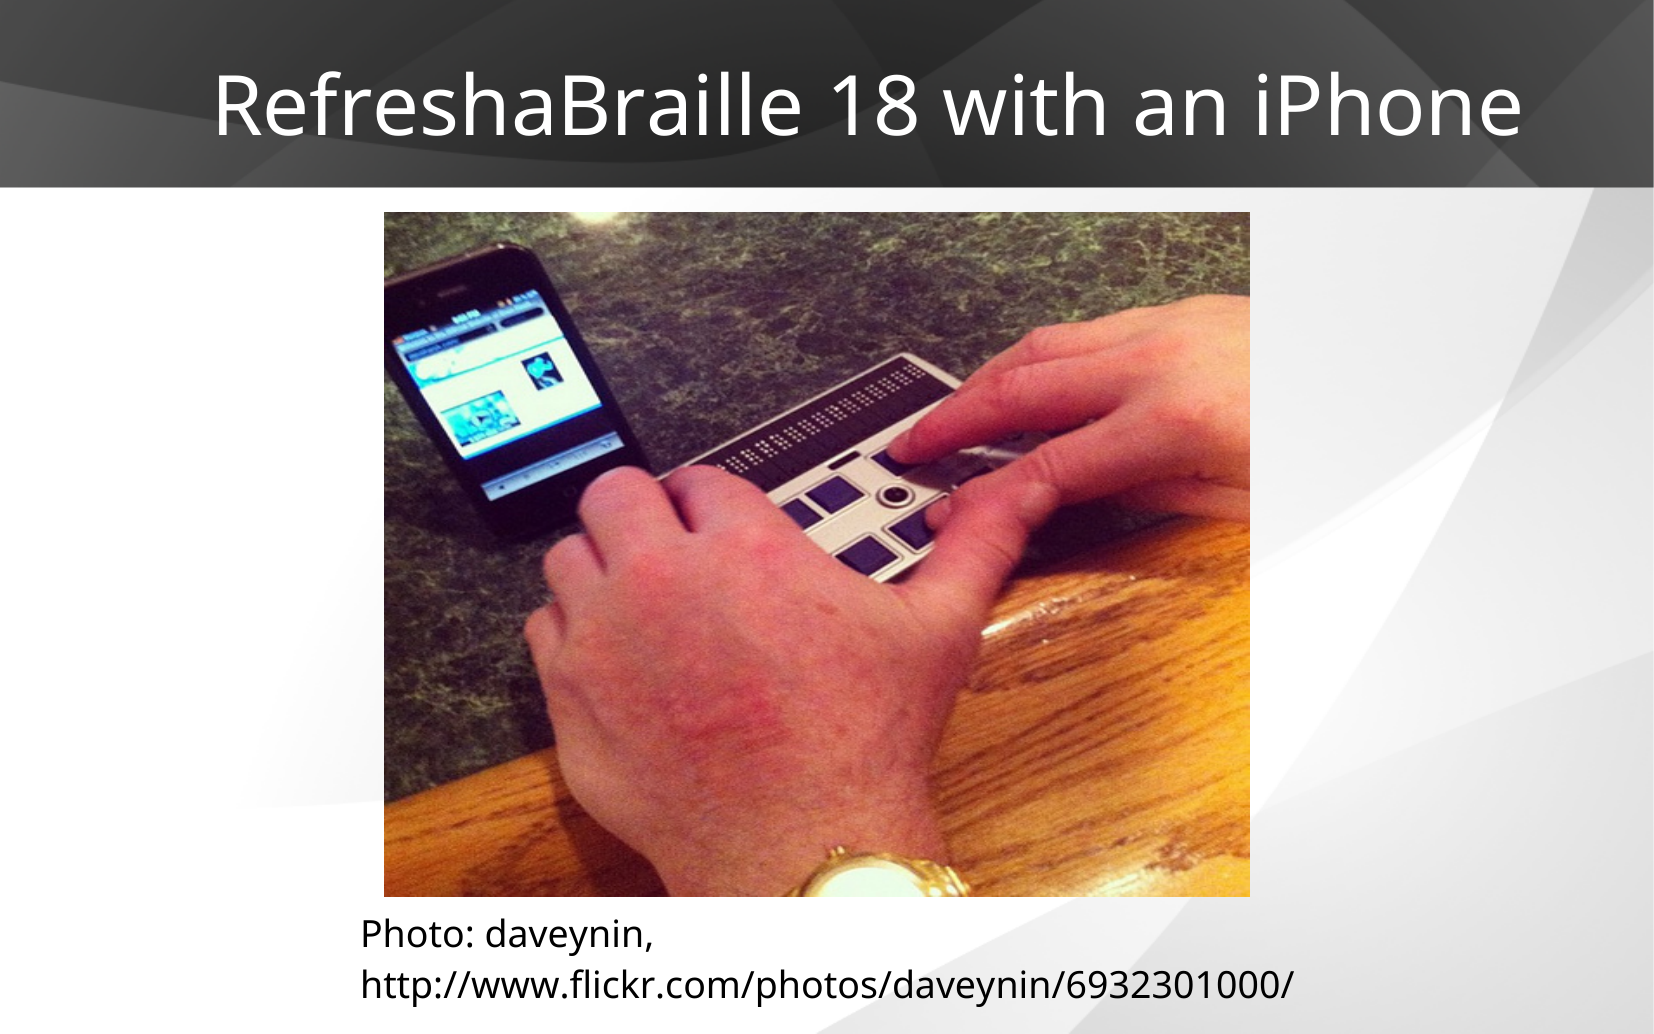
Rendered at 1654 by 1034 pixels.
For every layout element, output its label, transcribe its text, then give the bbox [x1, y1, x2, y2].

text_box Photo: daveynin, http://www.flickr.com/photos/daveynin/6932301000/ [345, 900, 1417, 1014]
picture [0, 0, 1654, 1034]
title RefreshaBraille 18 with an iPhone [124, 0, 1613, 208]
